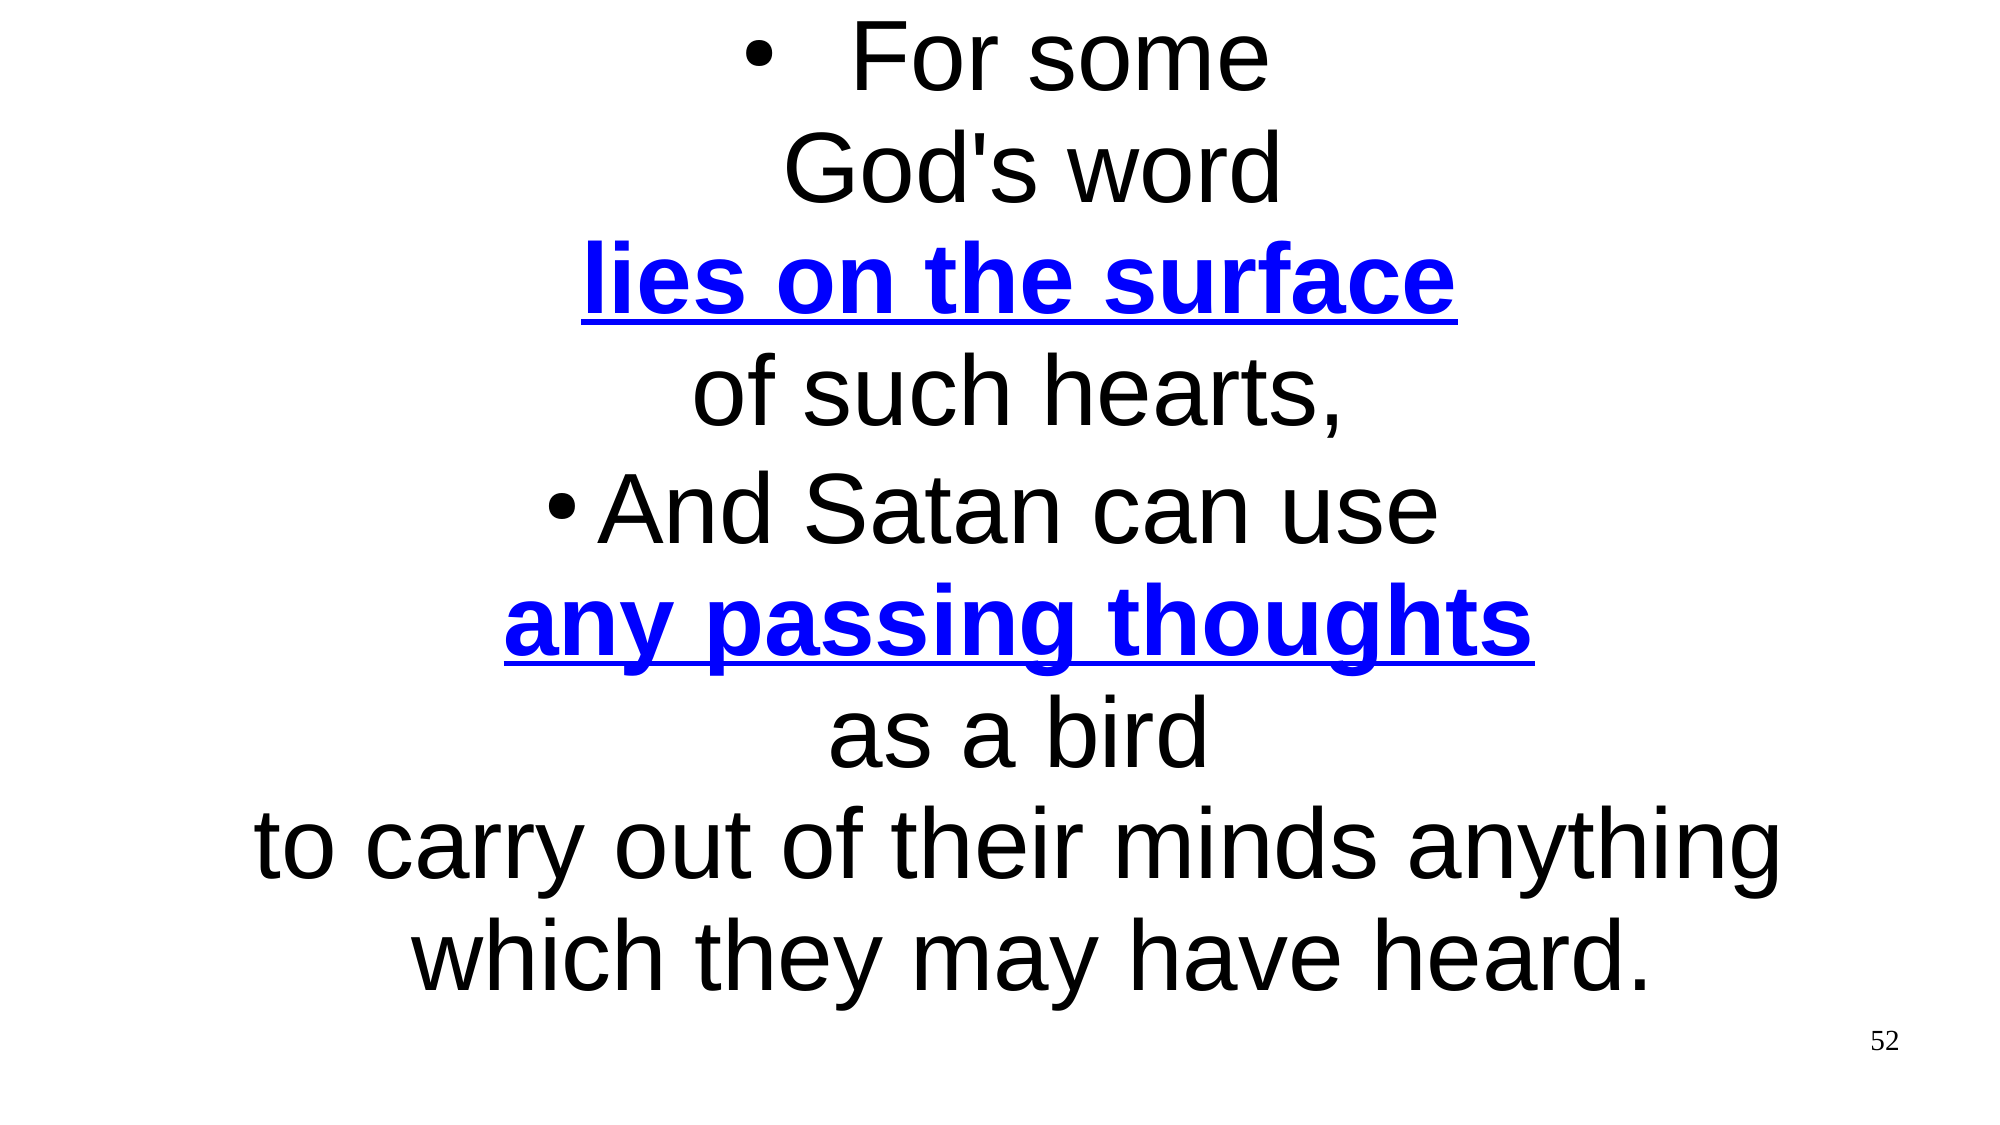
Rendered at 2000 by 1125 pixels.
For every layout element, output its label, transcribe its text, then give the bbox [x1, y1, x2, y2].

list For some God's word lies on the surface of such hearts, And Satan can use any passing thoughts as a bird to carry out of their minds anything which they may have heard. [0, 0, 1996, 1123]
